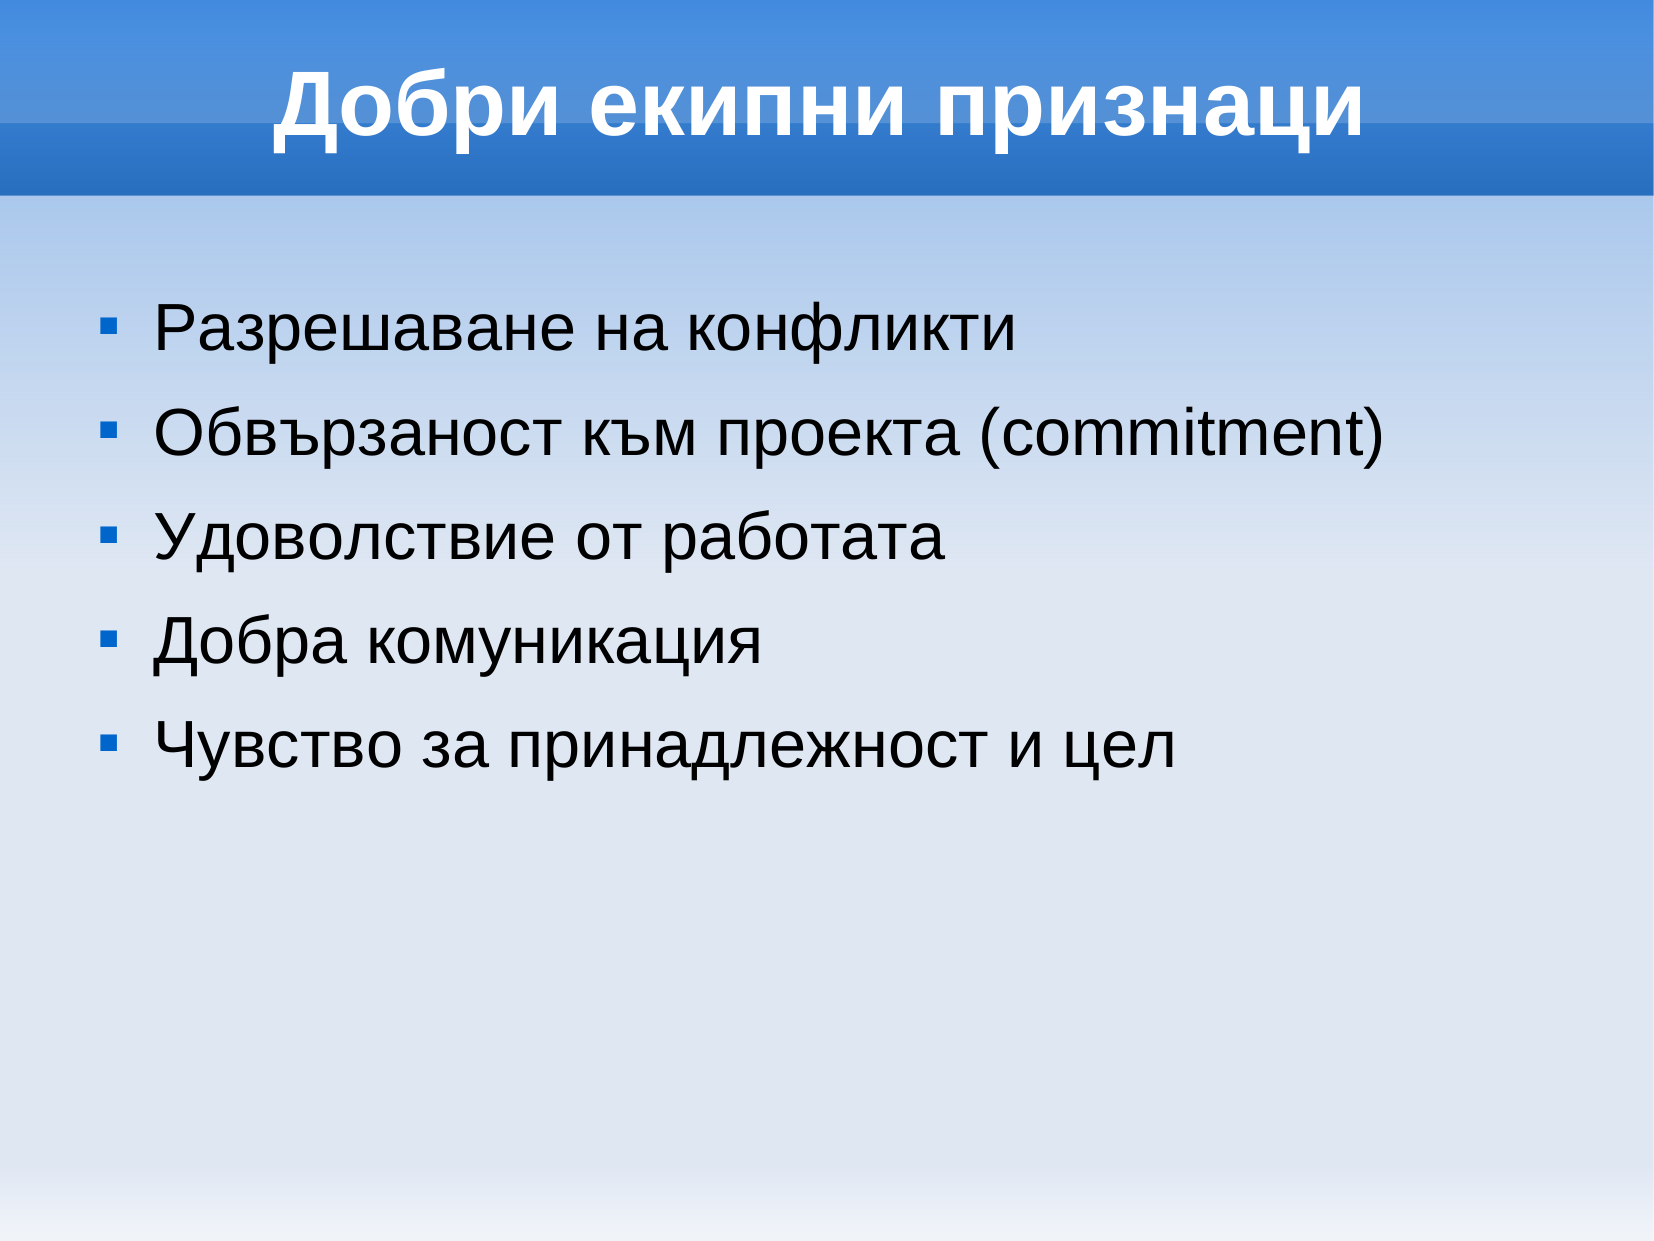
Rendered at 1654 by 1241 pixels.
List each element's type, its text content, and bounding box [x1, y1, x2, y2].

list Разрешаване на конфликти Обвързаност към проекта (commitment) Удоволствие от работата Добра комуникация Чувство за принадлежност и цел [82, 290, 1571, 1109]
picture [0, 0, 1654, 1241]
title Добри екипни признаци [76, 0, 1565, 208]
